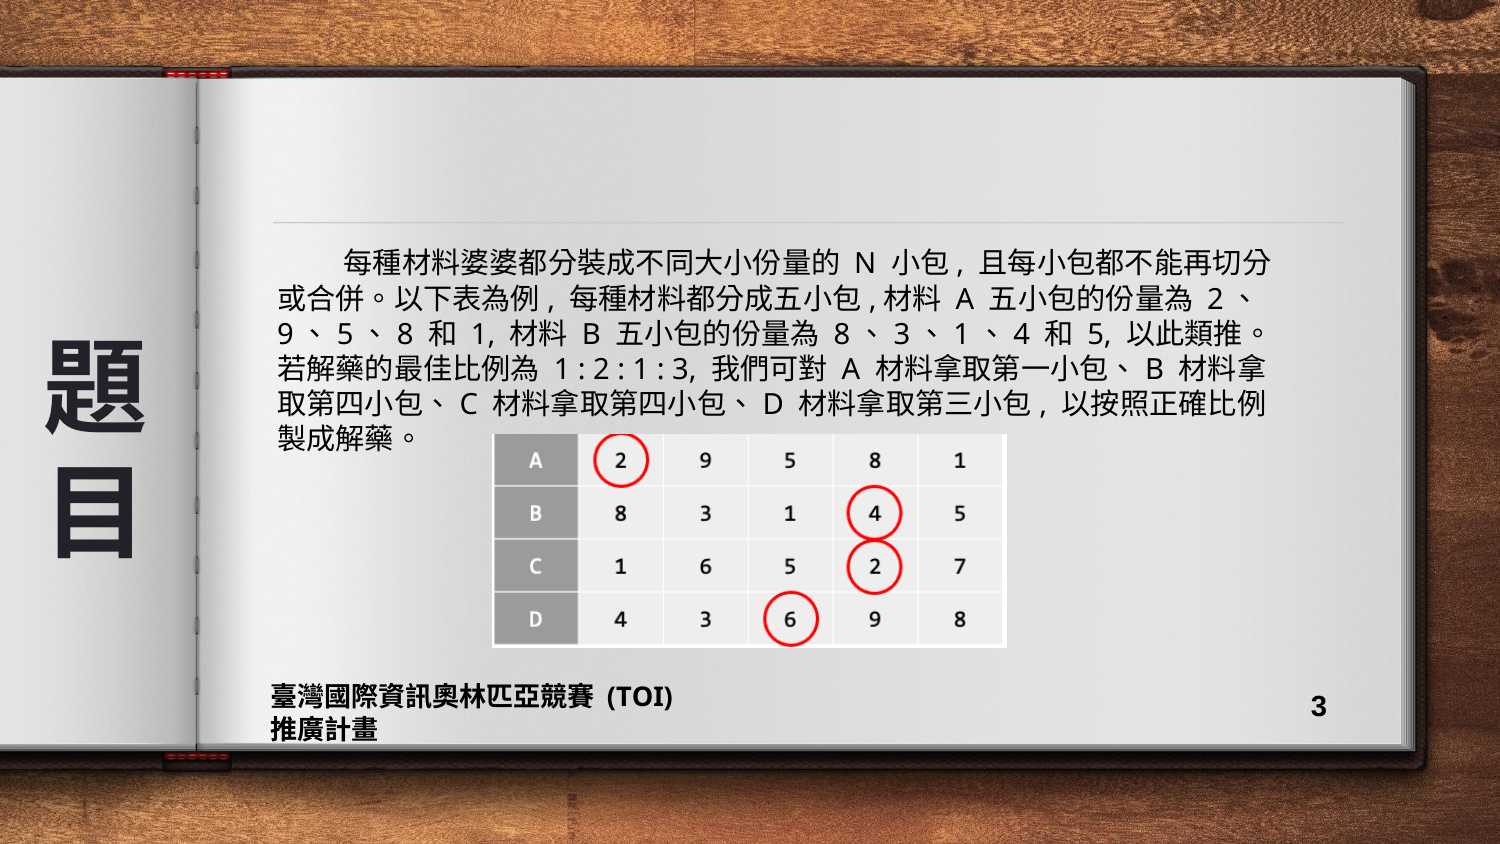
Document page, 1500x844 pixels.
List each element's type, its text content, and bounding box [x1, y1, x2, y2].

picture [492, 434, 1007, 648]
text_box 題 目 [28, 306, 210, 552]
text_box [1295, 672, 1386, 737]
text_box 每種材料婆婆都分裝成不同大小份量的 N 小包, 且每小包都不能再切分或合併。以下表為例, 每種材料都分成五小包,材料 A 五小包的份量為 2、9、5、8 和 1, 材料 B 五小包的份量為 8、3、1、4 和 5, 以此類推。若解藥的最佳比例為 1 : 2 : 1 : 3, 我們可對 A 材料拿取第一小包、B 材料拿取第四小包、C 材料拿取第四小包、D 材料拿取第三小包, 以按照正確比例製成解藥。 [262, 233, 1296, 460]
